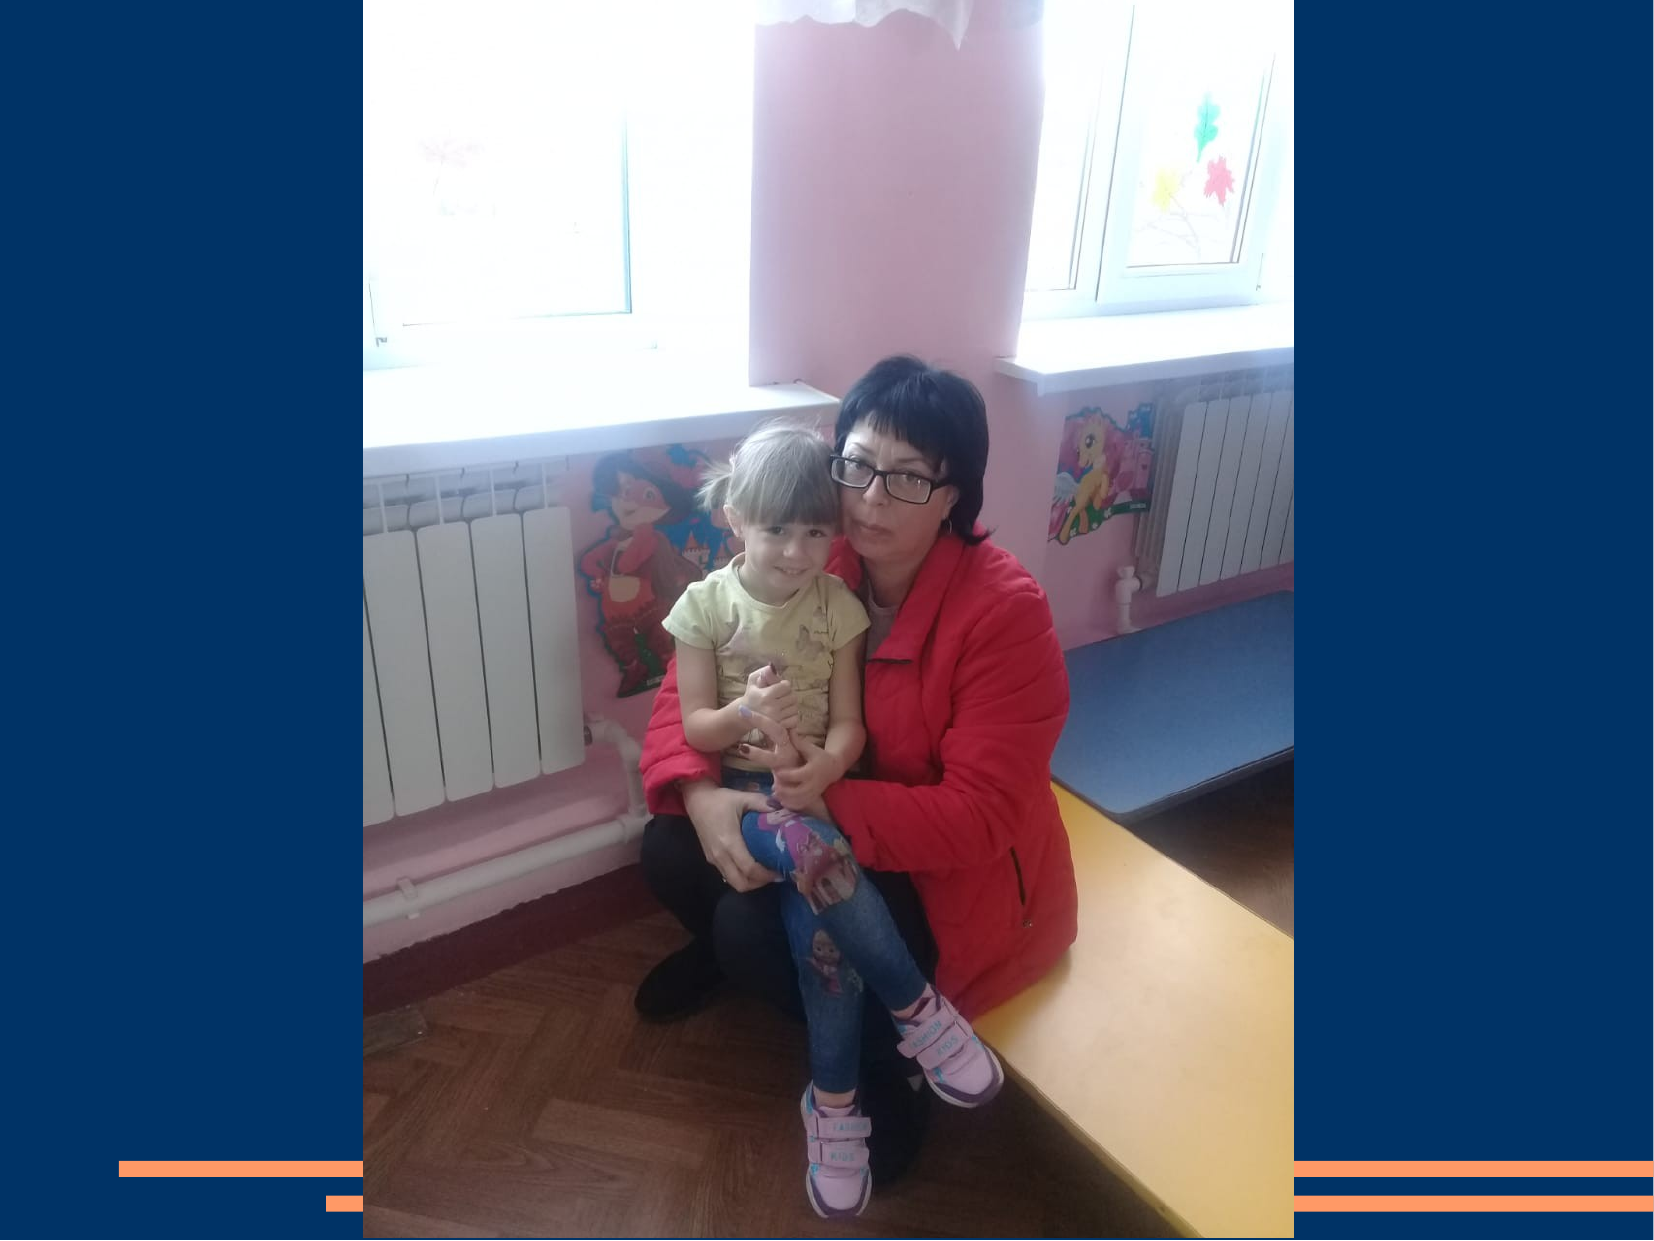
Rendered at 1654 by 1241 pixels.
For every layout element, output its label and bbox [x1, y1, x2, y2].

picture [363, 0, 1294, 1238]
